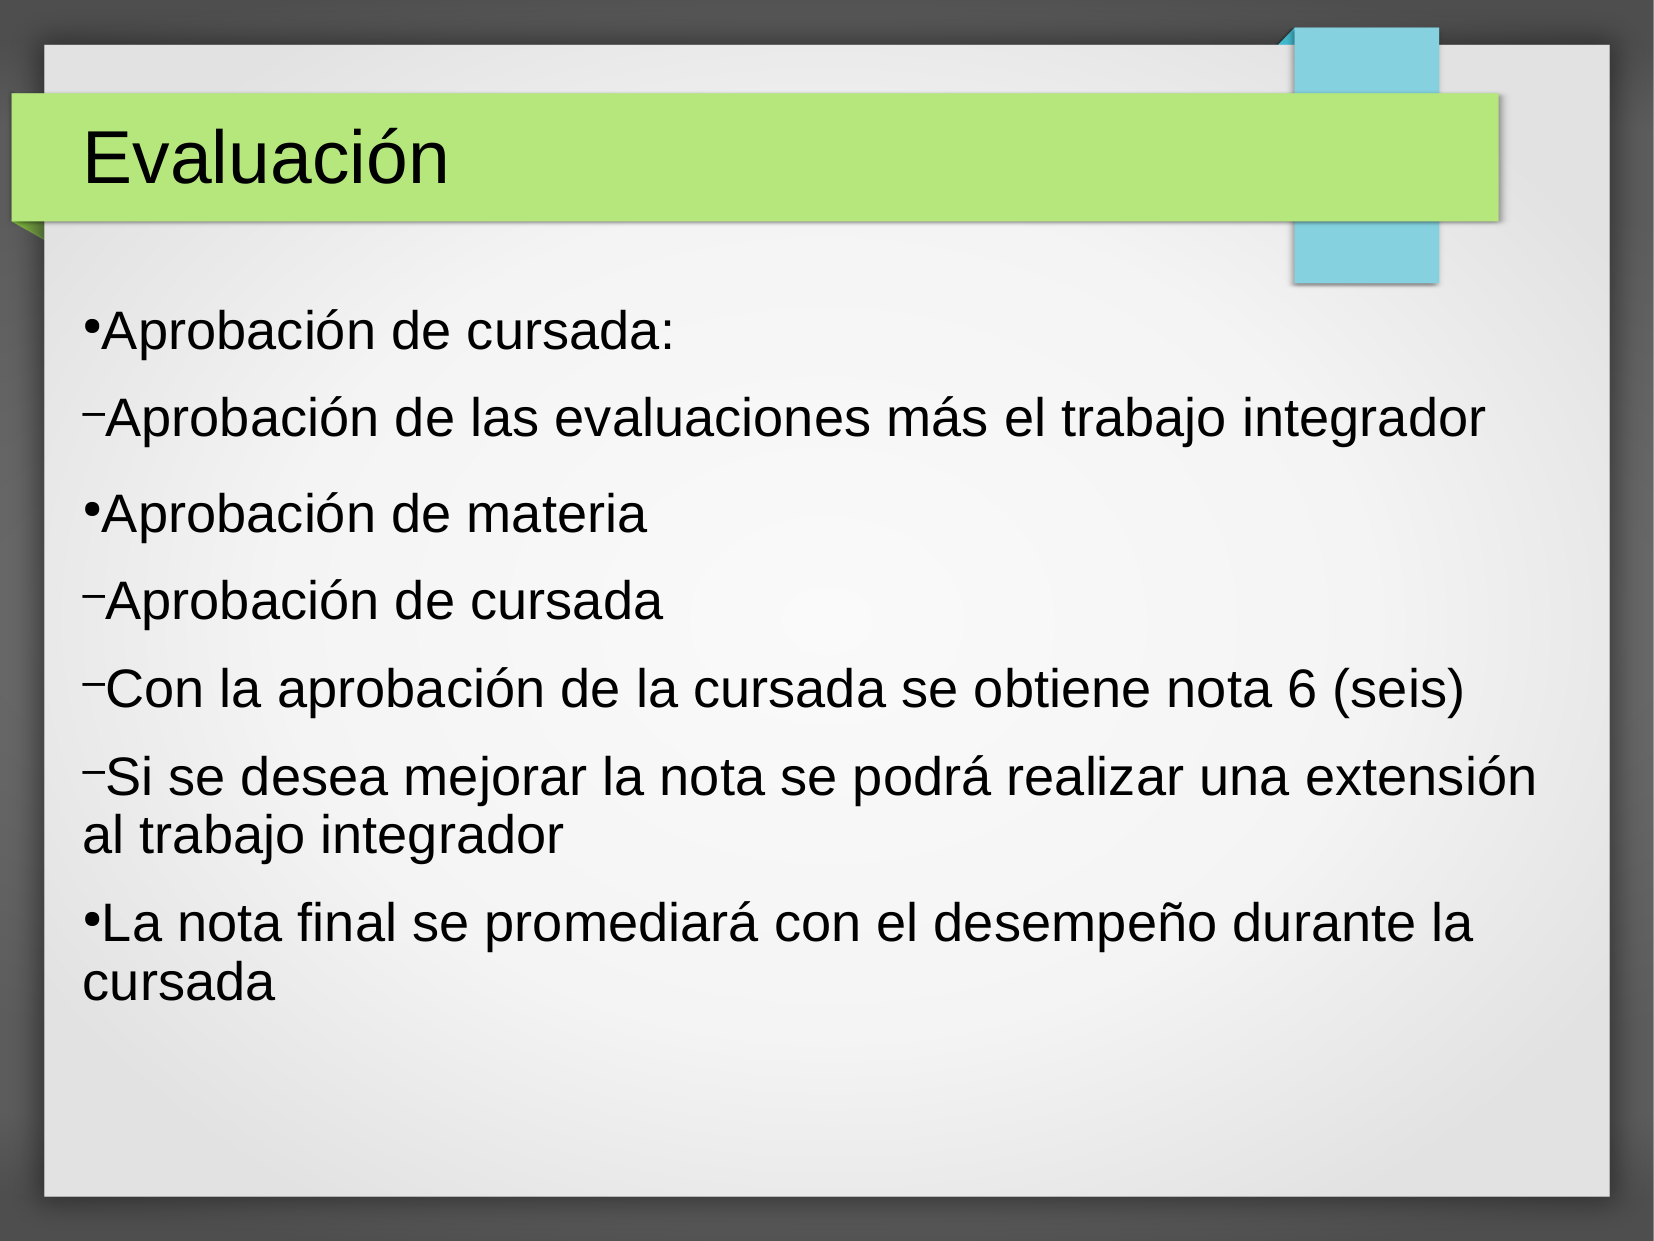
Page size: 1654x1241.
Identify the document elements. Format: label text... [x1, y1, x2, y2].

list Aprobación de cursada: Aprobación de las evaluaciones más el trabajo integrador Aprobación de materia Aprobación de cursada Con la aprobación de la cursada se obtiene nota 6 (seis) Si se desea mejorar la nota se podrá realizar una extensión al trabajo integrador La nota final se promediará con el desempeño durante la cursada [82, 295, 1571, 1015]
title Evaluación [82, 55, 1264, 253]
